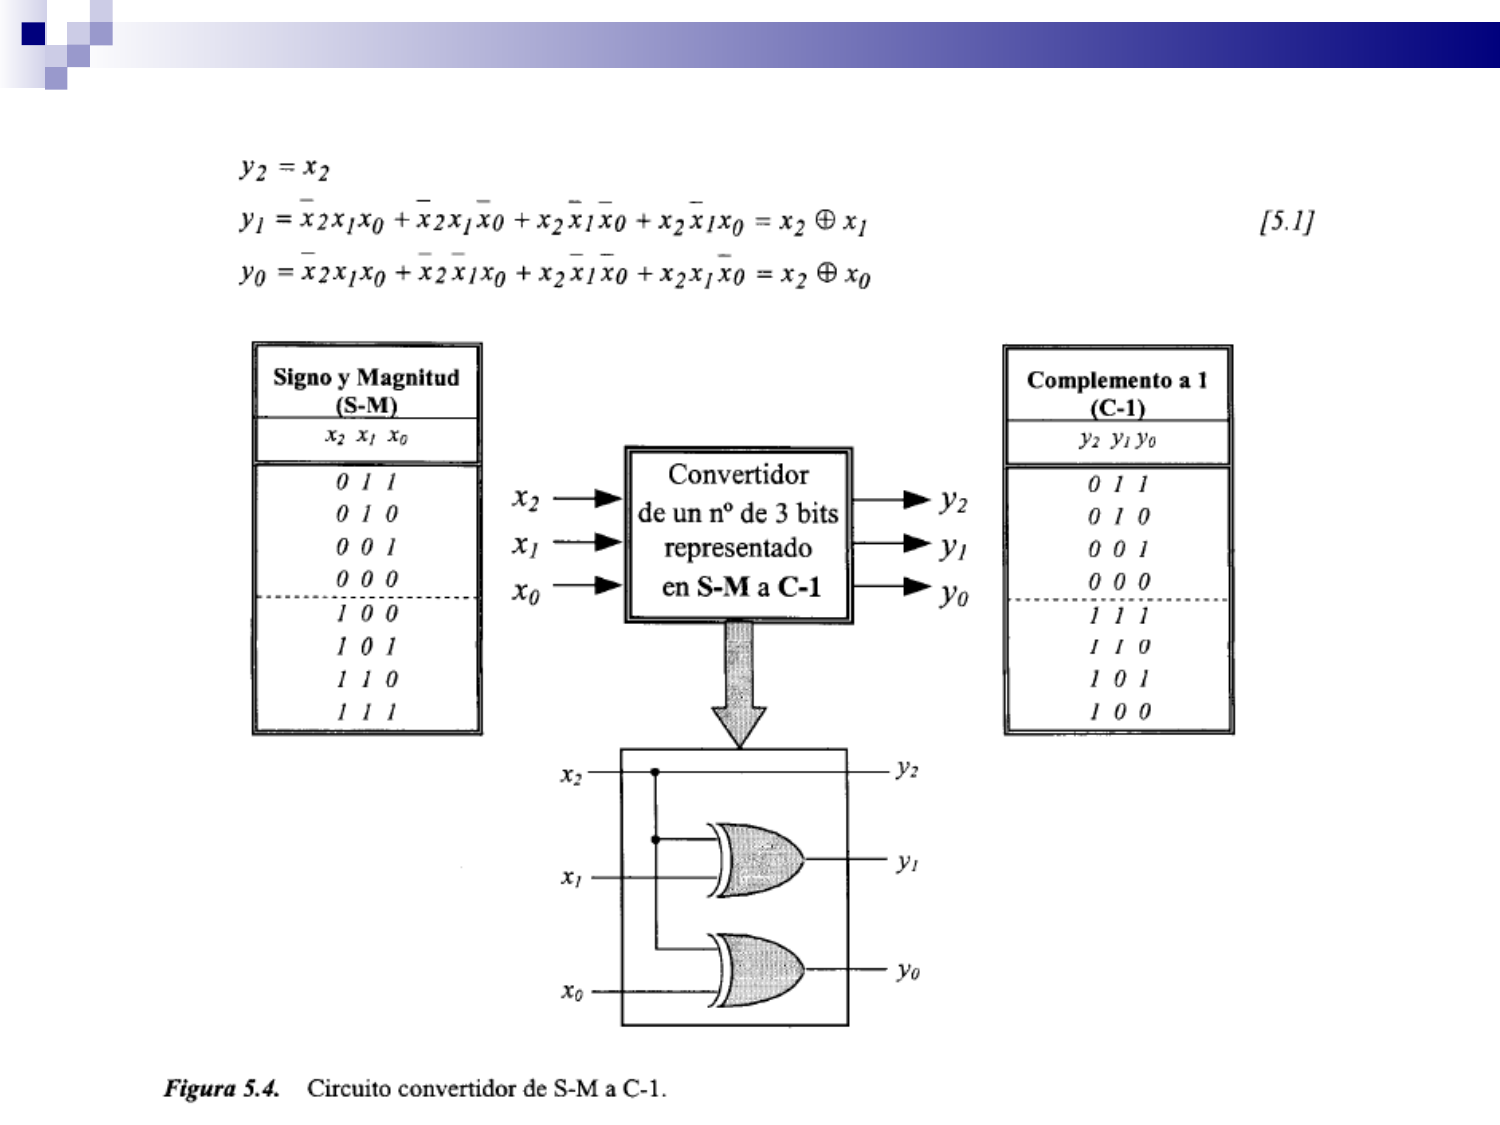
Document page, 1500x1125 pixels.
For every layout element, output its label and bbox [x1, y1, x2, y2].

picture [123, 113, 1329, 1125]
